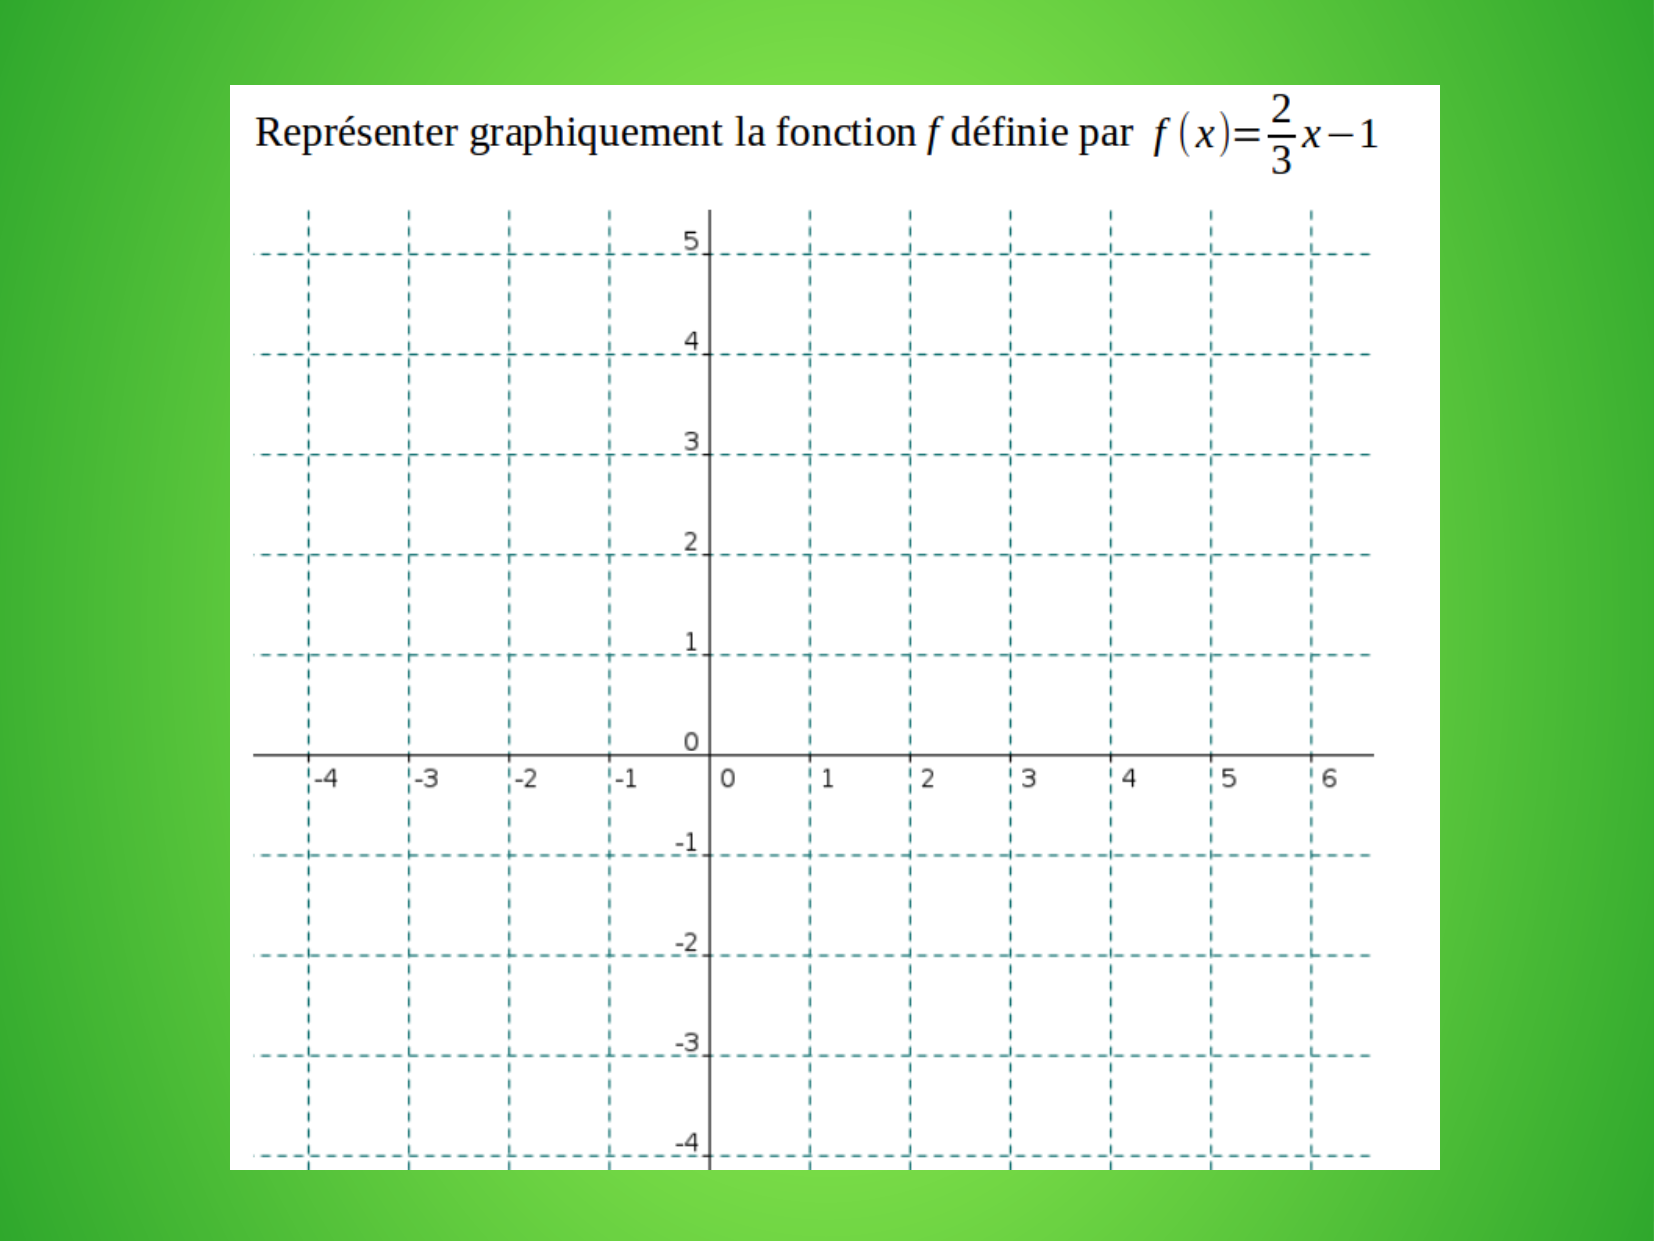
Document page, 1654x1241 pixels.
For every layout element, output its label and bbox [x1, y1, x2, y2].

picture [230, 85, 1440, 1170]
